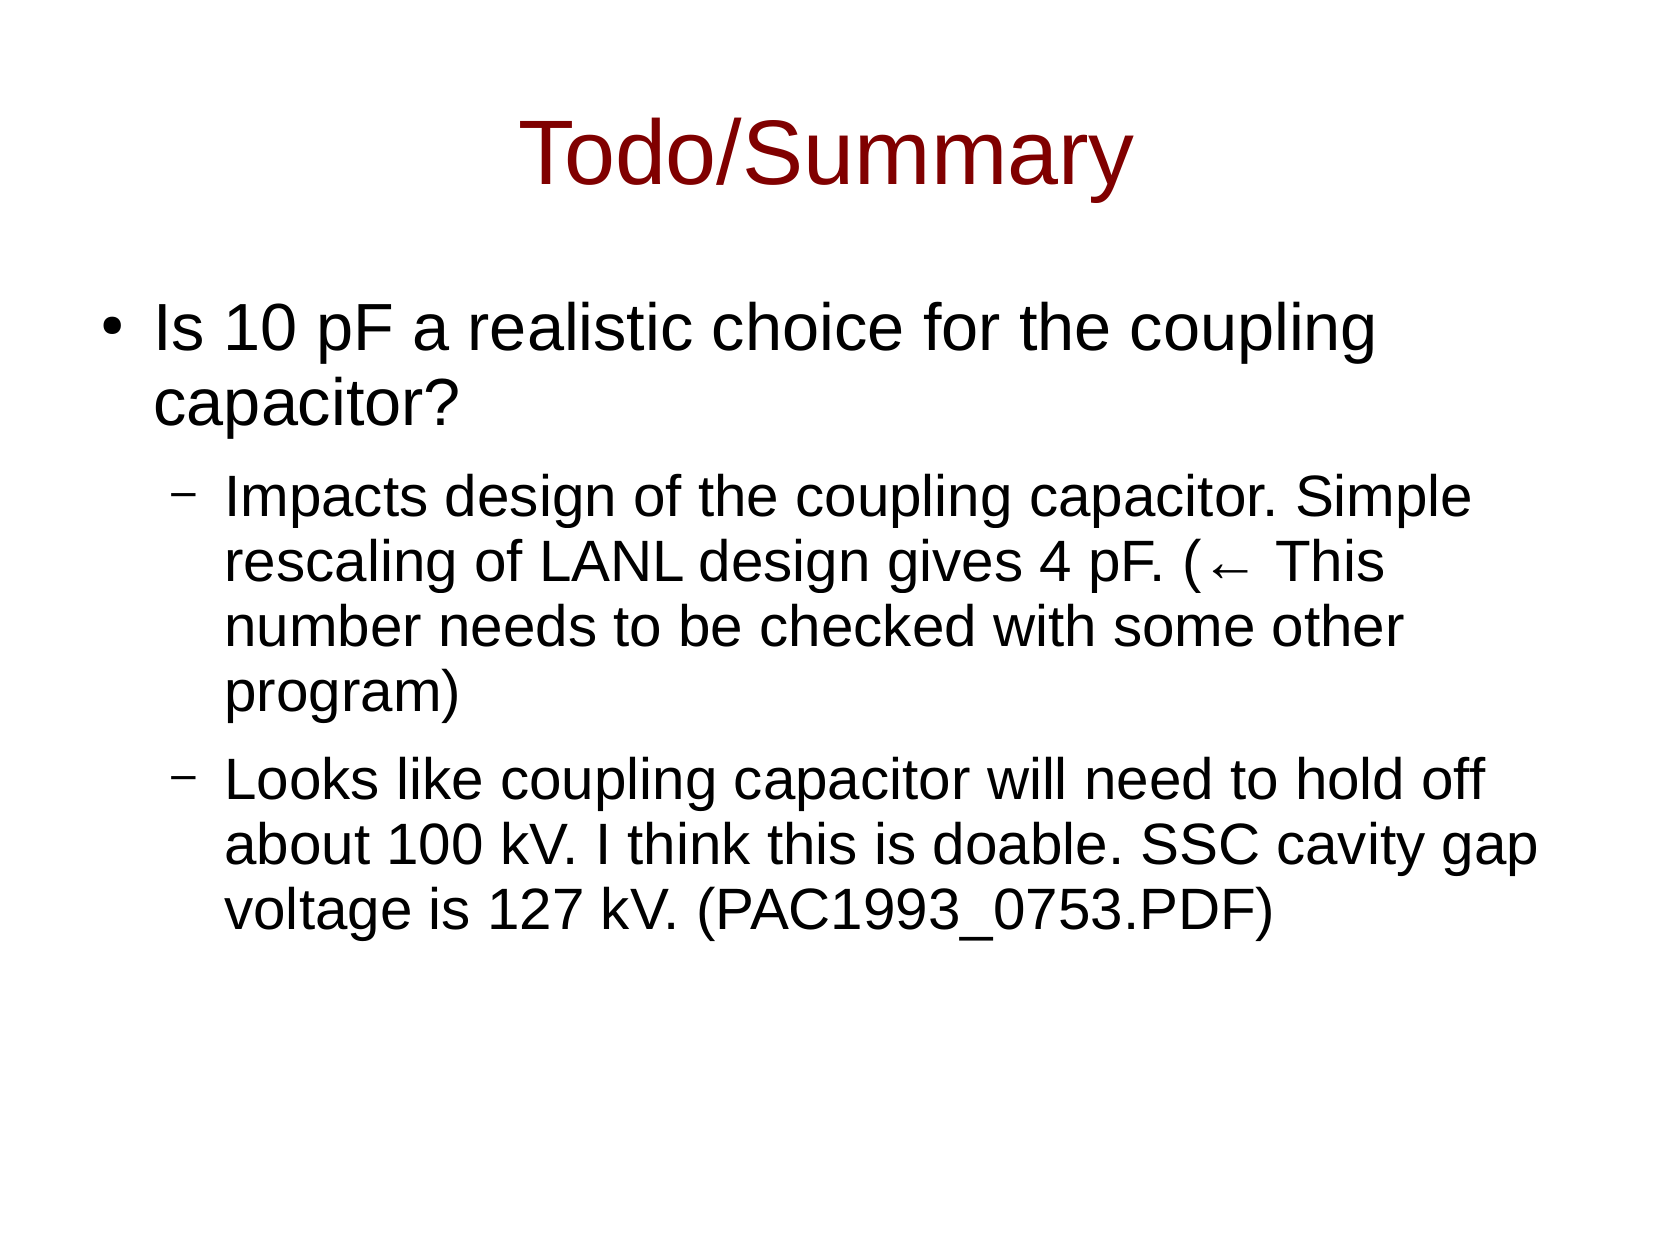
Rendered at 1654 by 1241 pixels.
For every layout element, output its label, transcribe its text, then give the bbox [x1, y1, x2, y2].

list Is 10 pF a realistic choice for the coupling capacitor? Impacts design of the coupling capacitor. Simple rescaling of LANL design gives 4 pF. (← This number needs to be checked with some other program) Looks like coupling capacitor will need to hold off about 100 kV. I think this is doable. SSC cavity gap voltage is 127 kV. (PAC1993_0753.PDF) [82, 290, 1571, 1010]
title Todo/Summary [82, 49, 1571, 257]
